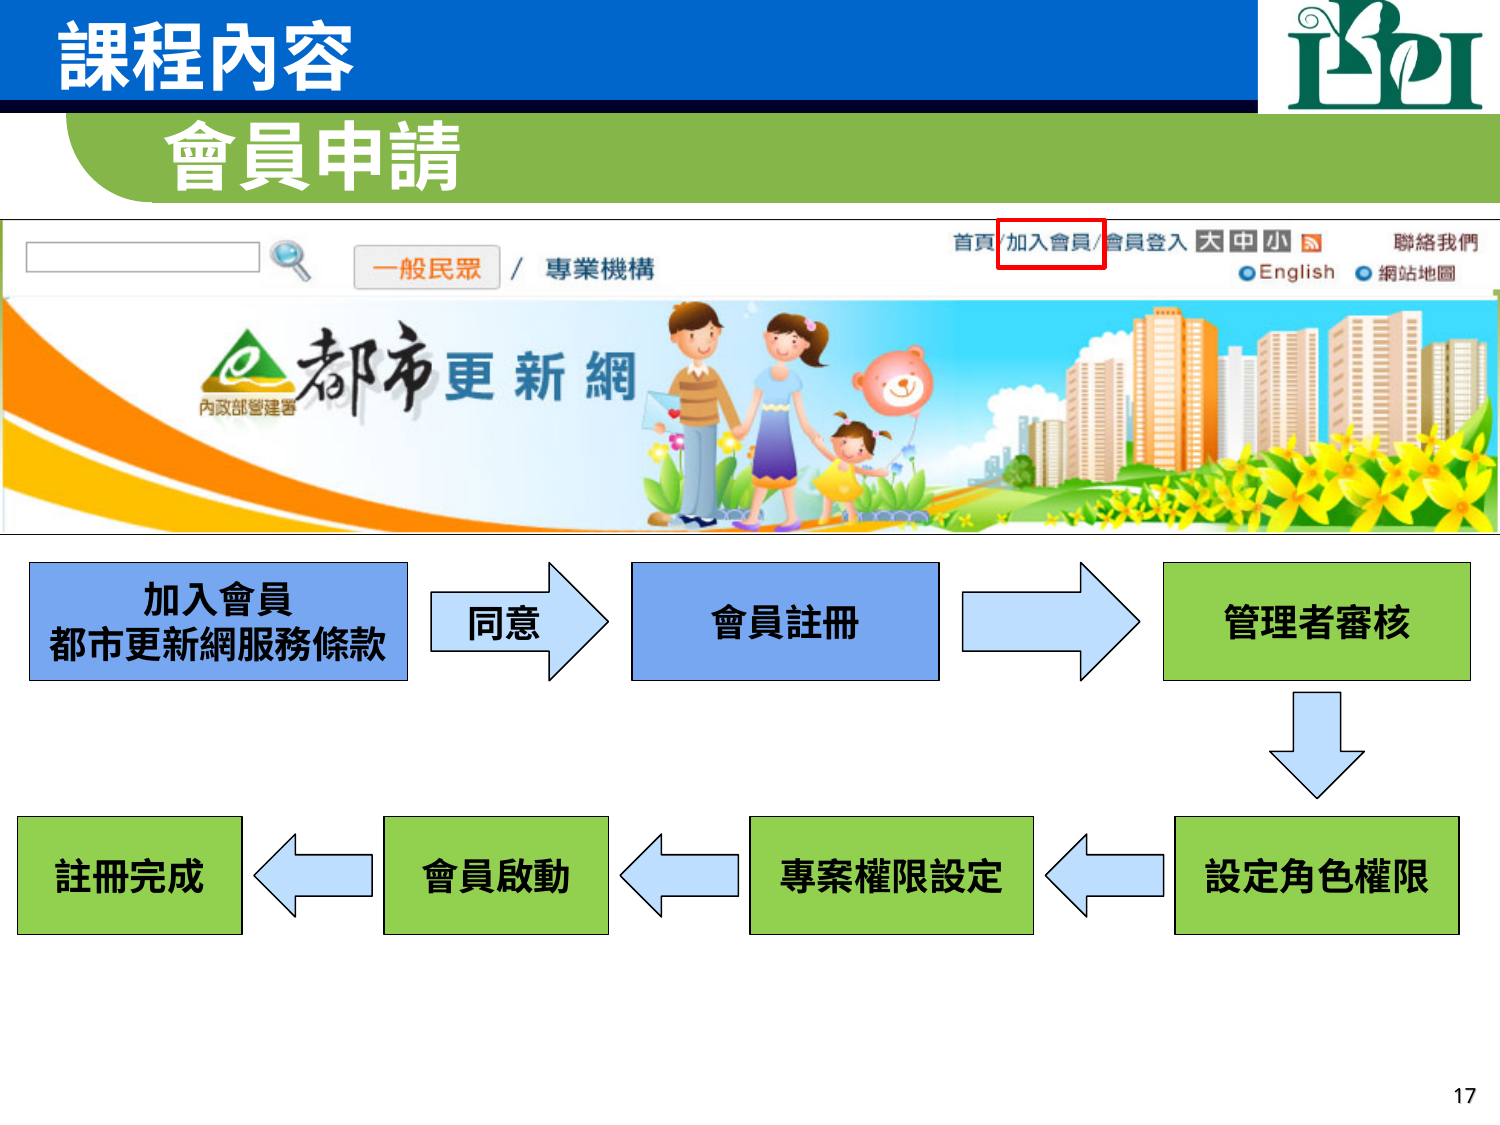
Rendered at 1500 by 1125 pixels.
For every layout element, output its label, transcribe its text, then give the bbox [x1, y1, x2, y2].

text_box 管理者審核 [1163, 562, 1471, 681]
text_box 課程內容 [41, 1, 1329, 102]
text_box [1399, 1074, 1500, 1125]
text_box [1269, 692, 1365, 799]
text_box 註冊完成 [18, 816, 242, 935]
text_box [620, 834, 739, 917]
text_box [962, 562, 1140, 681]
picture [0, 220, 1500, 534]
picture [1000, 222, 1102, 265]
text_box 加入會員 都市更新網服務條款 [30, 563, 408, 681]
title 會員申請 [147, 101, 1436, 202]
text_box [1045, 834, 1164, 917]
text_box 會員啟動 [384, 816, 608, 935]
text_box 同意 [431, 562, 609, 681]
text_box 會員註冊 [632, 563, 939, 681]
text_box [253, 834, 373, 917]
text_box 專案權限設定 [750, 816, 1034, 935]
text_box 設定角色權限 [1175, 816, 1459, 935]
